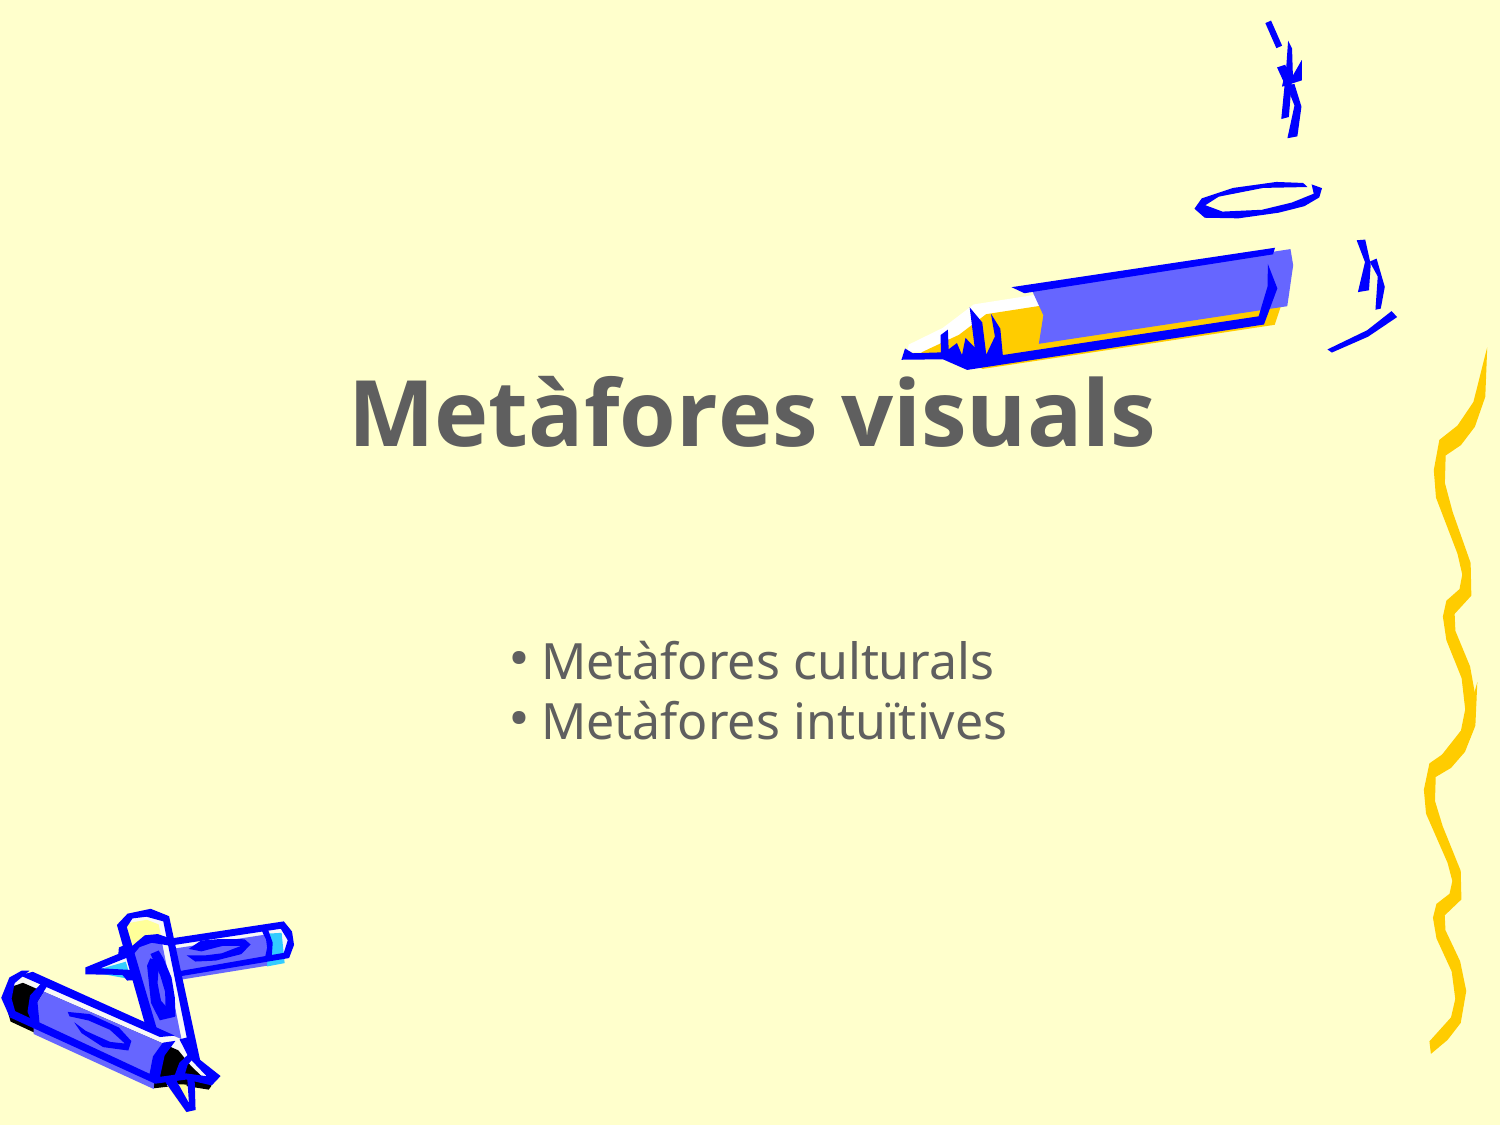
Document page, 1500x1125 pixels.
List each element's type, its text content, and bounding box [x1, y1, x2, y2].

title Metàfores visuals [188, 347, 1317, 473]
text_box Metàfores culturals Metàfores intuïtives [495, 621, 1099, 757]
